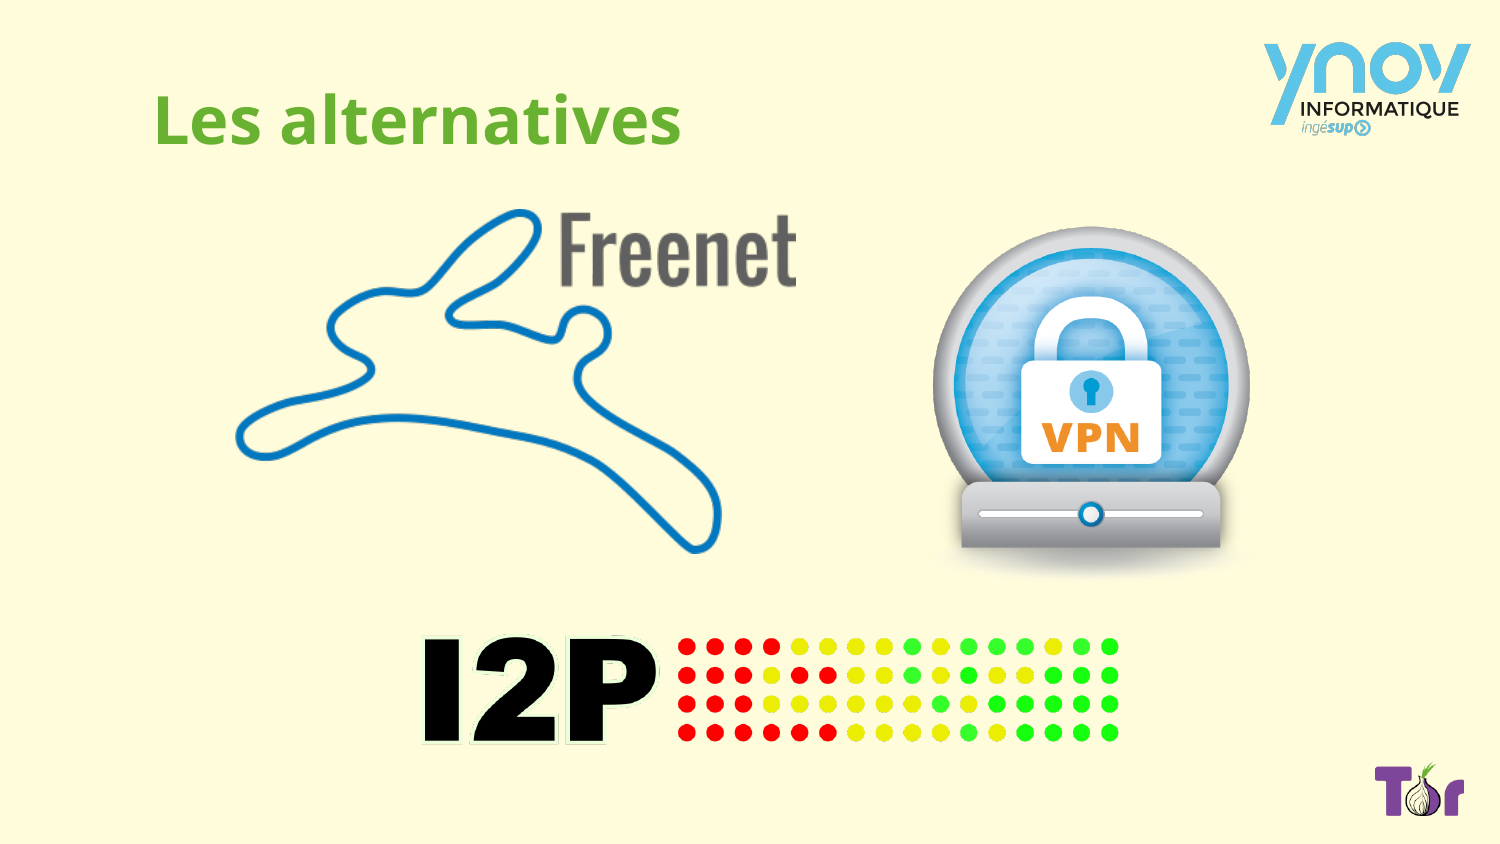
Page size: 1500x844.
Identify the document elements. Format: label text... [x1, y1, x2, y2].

picture [1264, 42, 1471, 136]
text_box Les alternatives [137, 70, 1000, 166]
picture [1375, 761, 1464, 816]
picture [930, 225, 1254, 586]
picture [399, 611, 1141, 766]
picture [156, 209, 796, 554]
